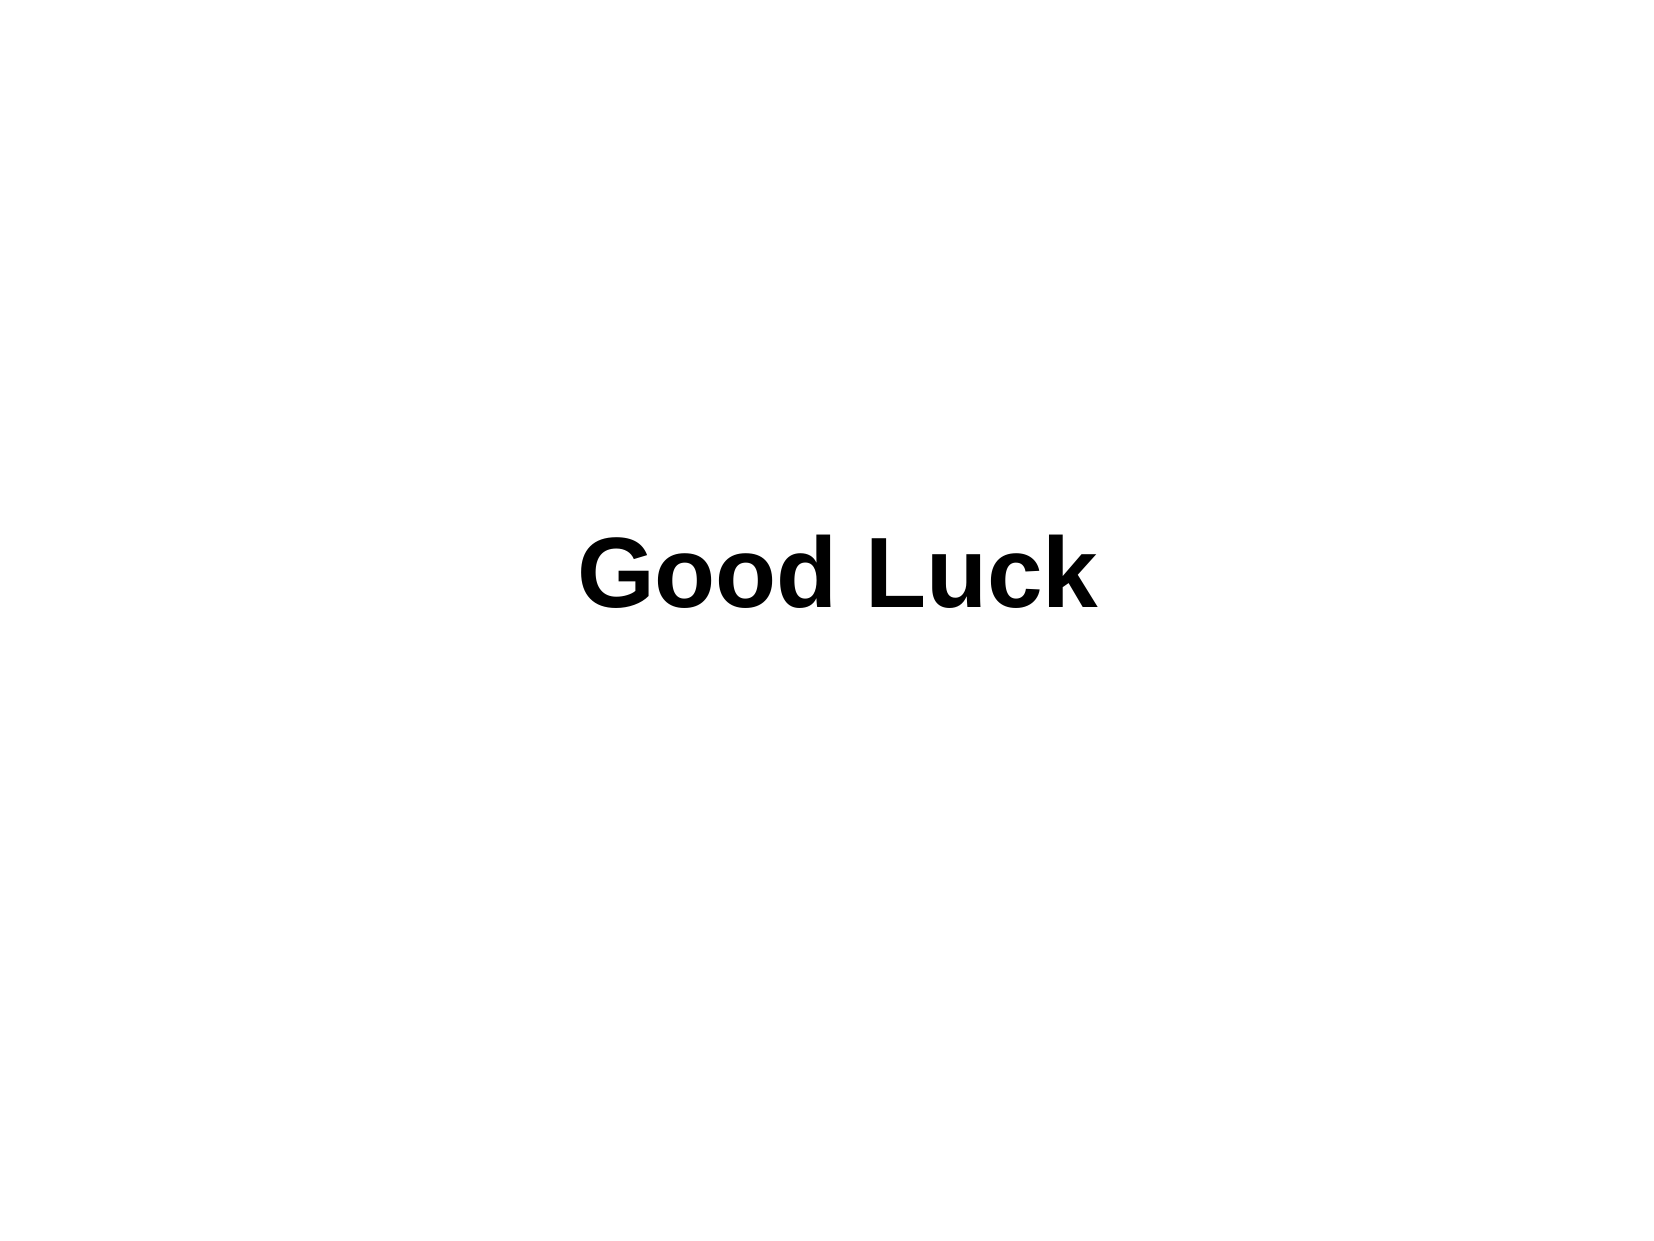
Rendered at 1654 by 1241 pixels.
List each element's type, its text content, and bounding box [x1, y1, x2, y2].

text_box Good Luck [562, 509, 1114, 676]
